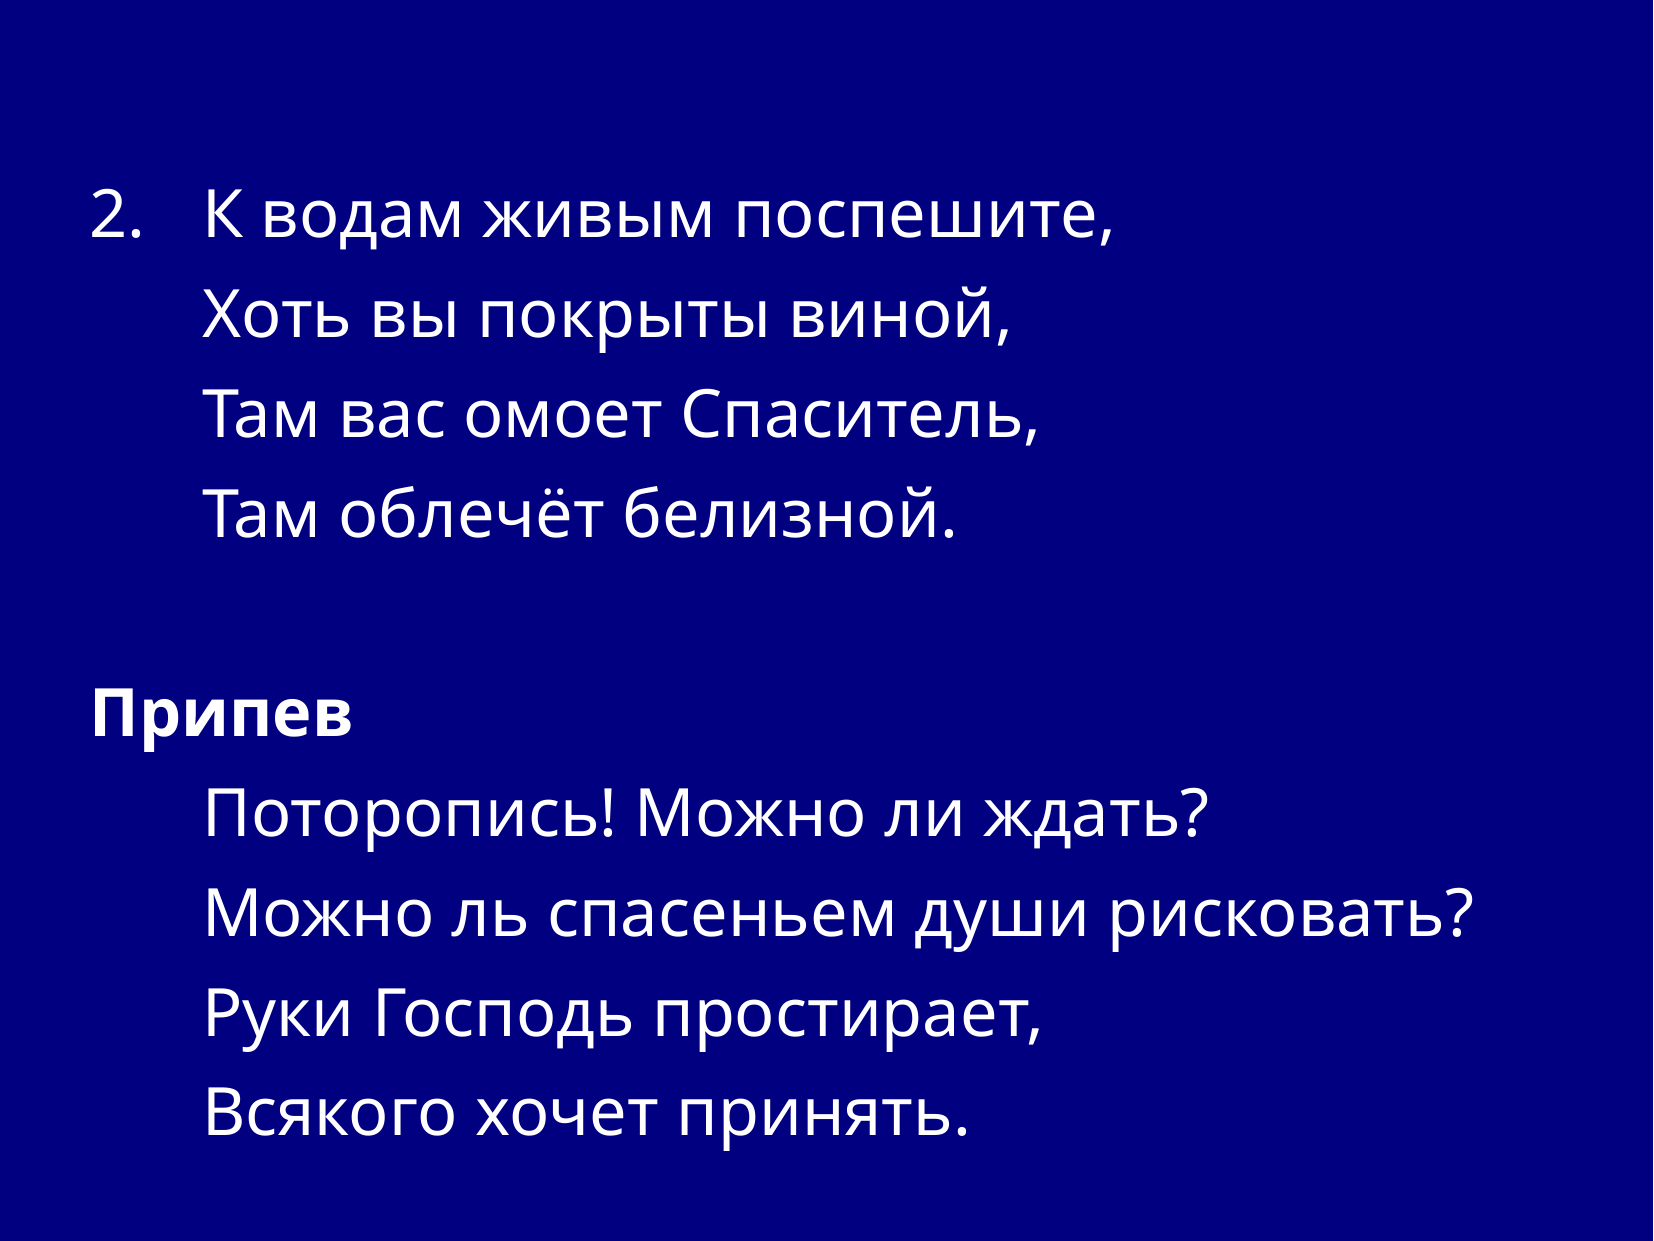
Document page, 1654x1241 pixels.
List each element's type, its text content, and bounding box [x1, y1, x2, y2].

text_box 2. К водам живым поспешите, Хоть вы покрыты виной, Там вас омоет Спаситель, Там облечёт белизной. Припев Поторопись! Можно ли ждать? Можно ль спасеньем души рисковать? Руки Господь простирает, Всякого хочет принять. [75, 150, 1576, 1163]
